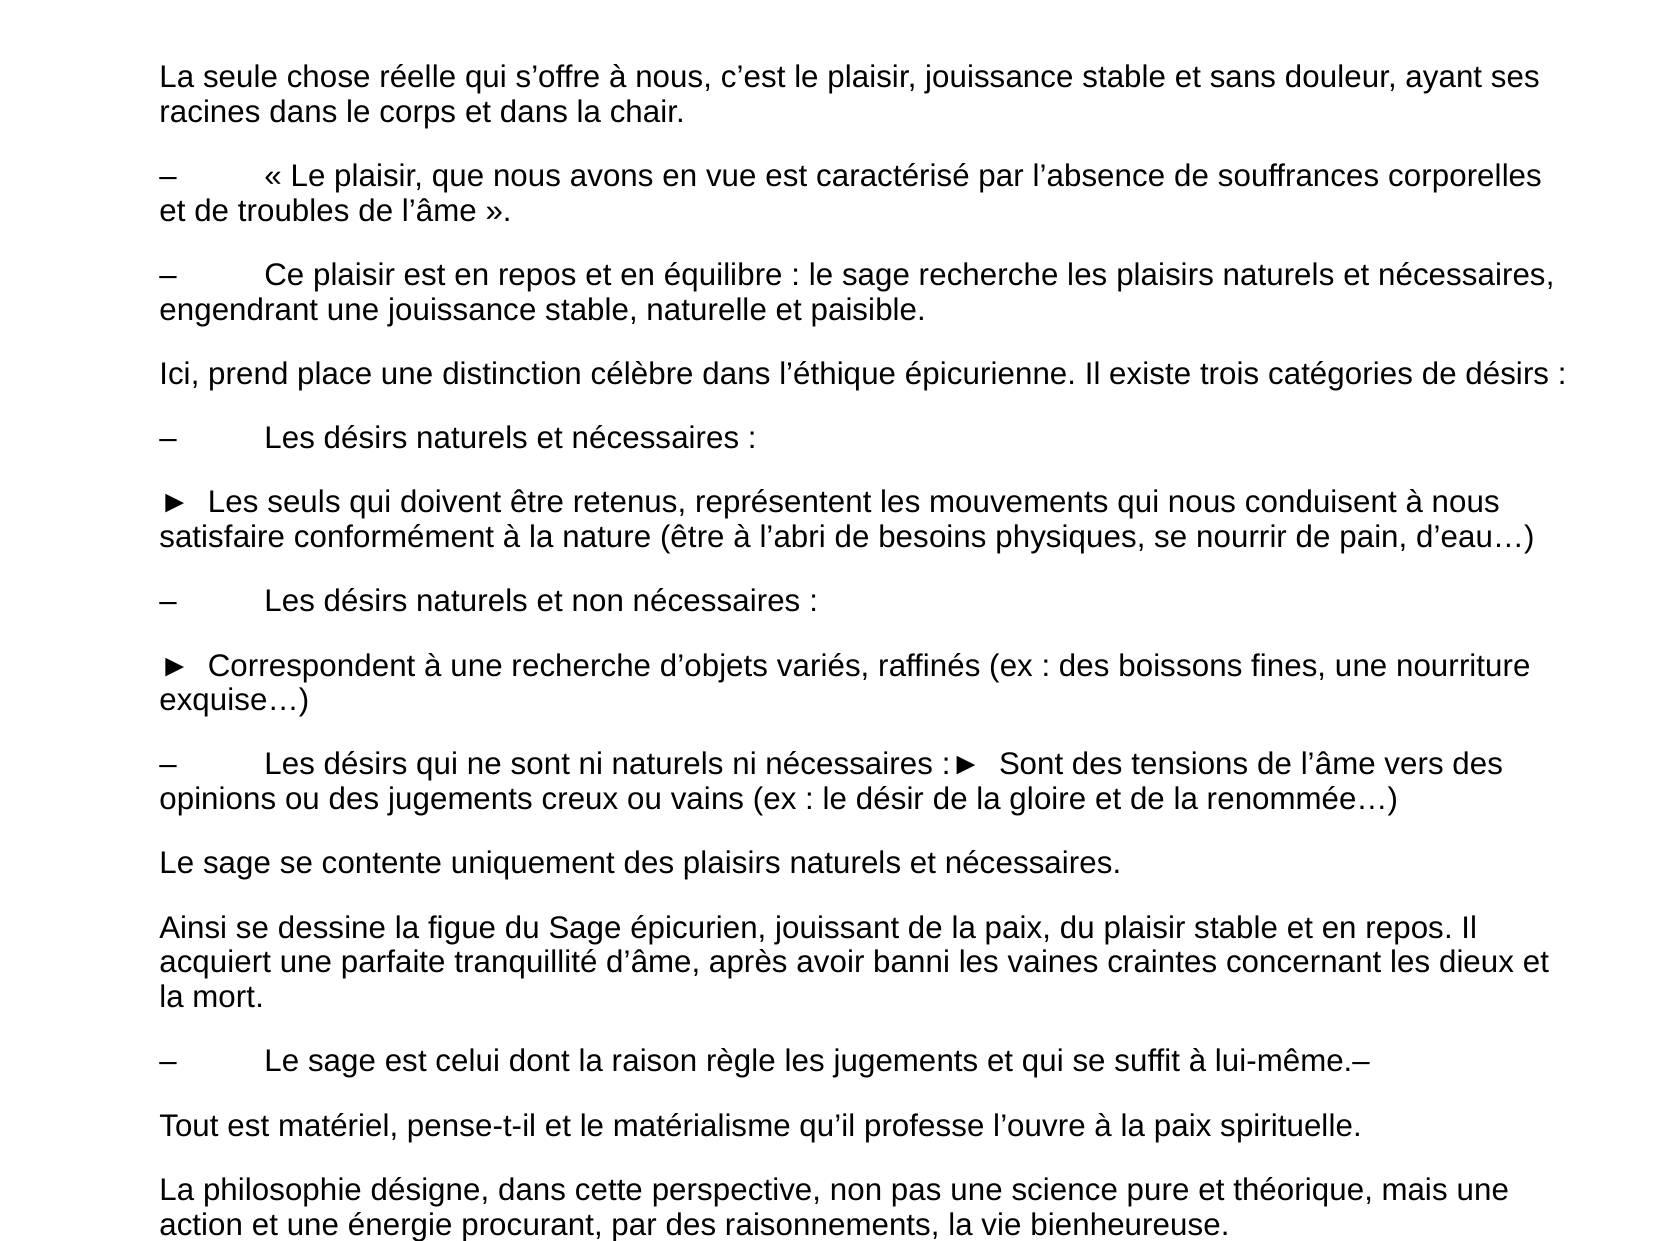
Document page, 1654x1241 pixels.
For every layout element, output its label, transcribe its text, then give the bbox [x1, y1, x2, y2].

list La seule chose réelle qui s’offre à nous, c’est le plaisir, jouissance stable et sans douleur, ayant ses racines dans le corps et dans la chair. – « Le plaisir, que nous avons en vue est caractérisé par l’absence de souffrances corporelles et de troubles de l’âme ». – Ce plaisir est en repos et en équilibre : le sage recherche les plaisirs naturels et nécessaires, engendrant une jouissance stable, naturelle et paisible. Ici, prend place une distinction célèbre dans l’éthique épicurienne. Il existe trois catégories de désirs : – Les désirs naturels et nécessaires : ► Les seuls qui doivent être retenus, représentent les mouvements qui nous conduisent à nous satisfaire conformément à la nature (être à l’abri de besoins physiques, se nourrir de pain, d’eau…) – Les désirs naturels et non nécessaires : ► Correspondent à une recherche d’objets variés, raffinés (ex : des boissons fines, une nourriture exquise…) – Les désirs qui ne sont ni naturels ni nécessaires :► Sont des tensions de l’âme vers des opinions ou des jugements creux ou vains (ex : le désir de la gloire et de la renommée…) Le sage se contente uniquement des plaisirs naturels et nécessaires. Ainsi se dessine la figue du Sage épicurien, jouissant de la paix, du plaisir stable et en repos. Il acquiert une parfaite tranquillité d’âme, après avoir banni les vaines craintes concernant les dieux et la mort. – Le sage est celui dont la raison règle les jugements et qui se suffit à lui-même.– Tout est matériel, pense-t-il et le matérialisme qu’il professe l’ouvre à la paix spirituelle. La philosophie désigne, dans cette perspective, non pas une science pure et théorique, mais une action et une énergie procurant, par des raisonnements, la vie bienheureuse. [88, 59, 1577, 1241]
